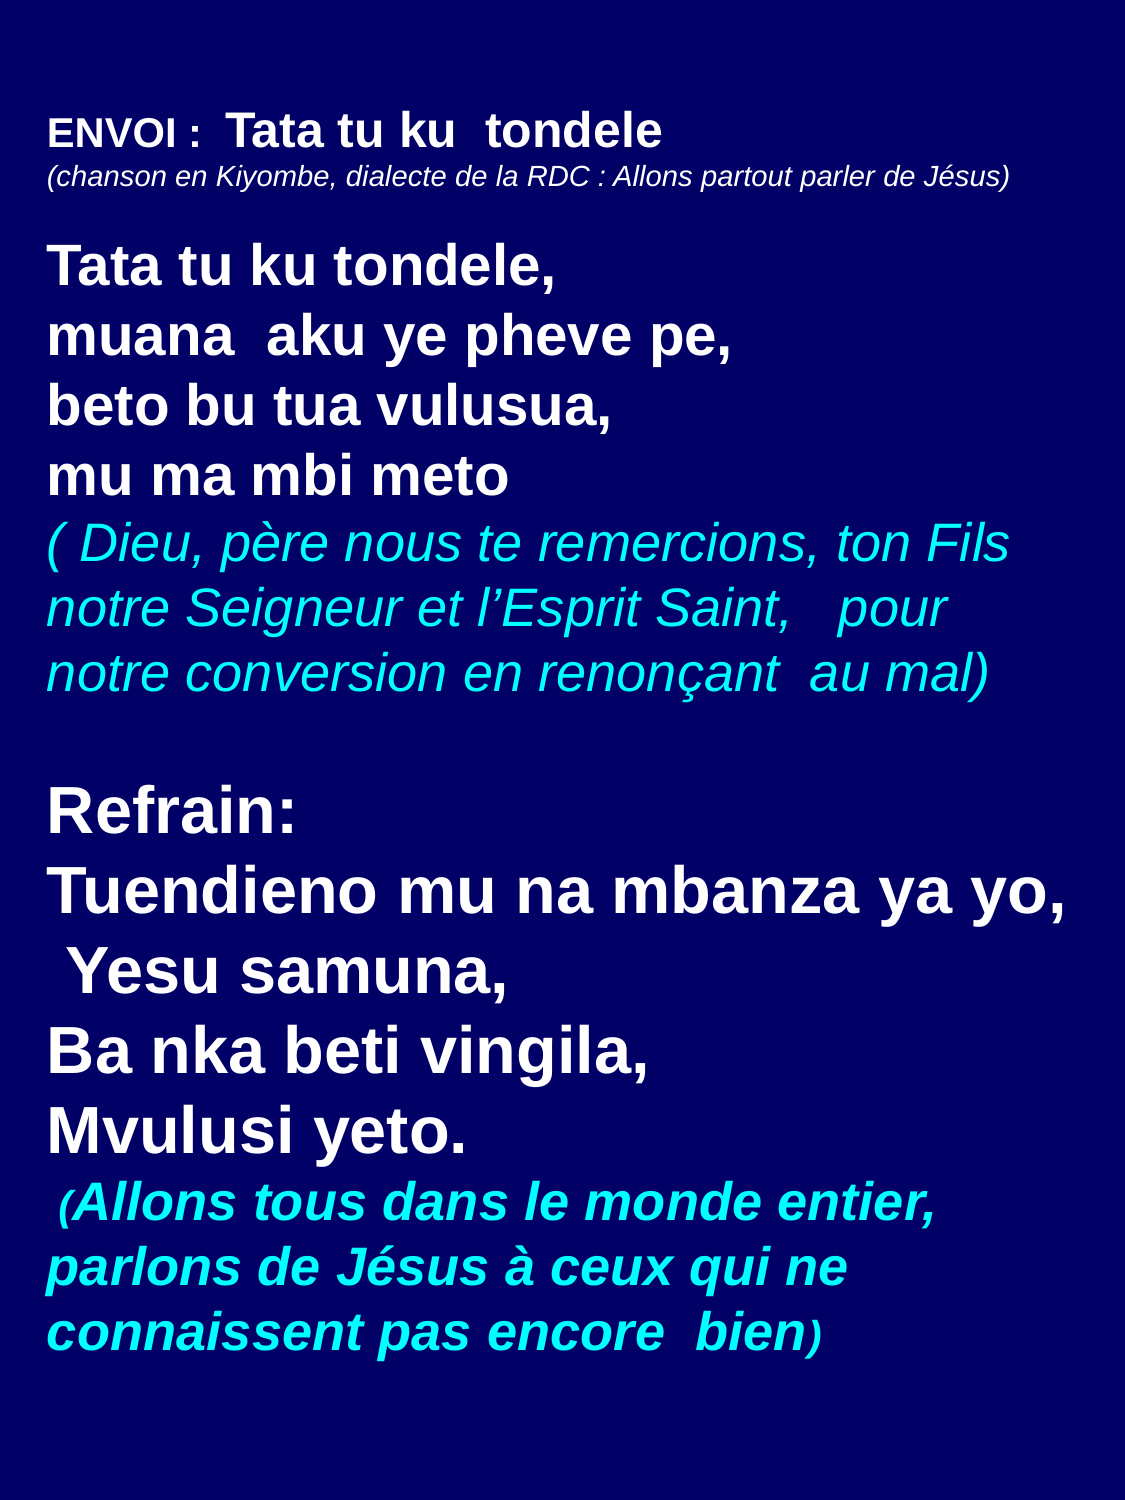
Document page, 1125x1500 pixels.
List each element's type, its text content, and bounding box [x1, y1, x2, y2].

text_box ENVOI : Tata tu ku tondele (chanson en Kiyombe, dialecte de la RDC : Allons partout parler de Jésus) Tata tu ku tondele, muana aku ye pheve pe, beto bu tua vulusua, mu ma mbi meto ( Dieu, père nous te remercions, ton Fils notre Seigneur et l’Esprit Saint, pour notre conversion en renonçant au mal) Refrain: Tuendieno mu na mbanza ya yo, Yesu samuna, Ba nka beti vingila, Mvulusi yeto. (Allons tous dans le monde entier, parlons de Jésus à ceux qui ne connaissent pas encore bien) [32, 42, 1099, 1467]
